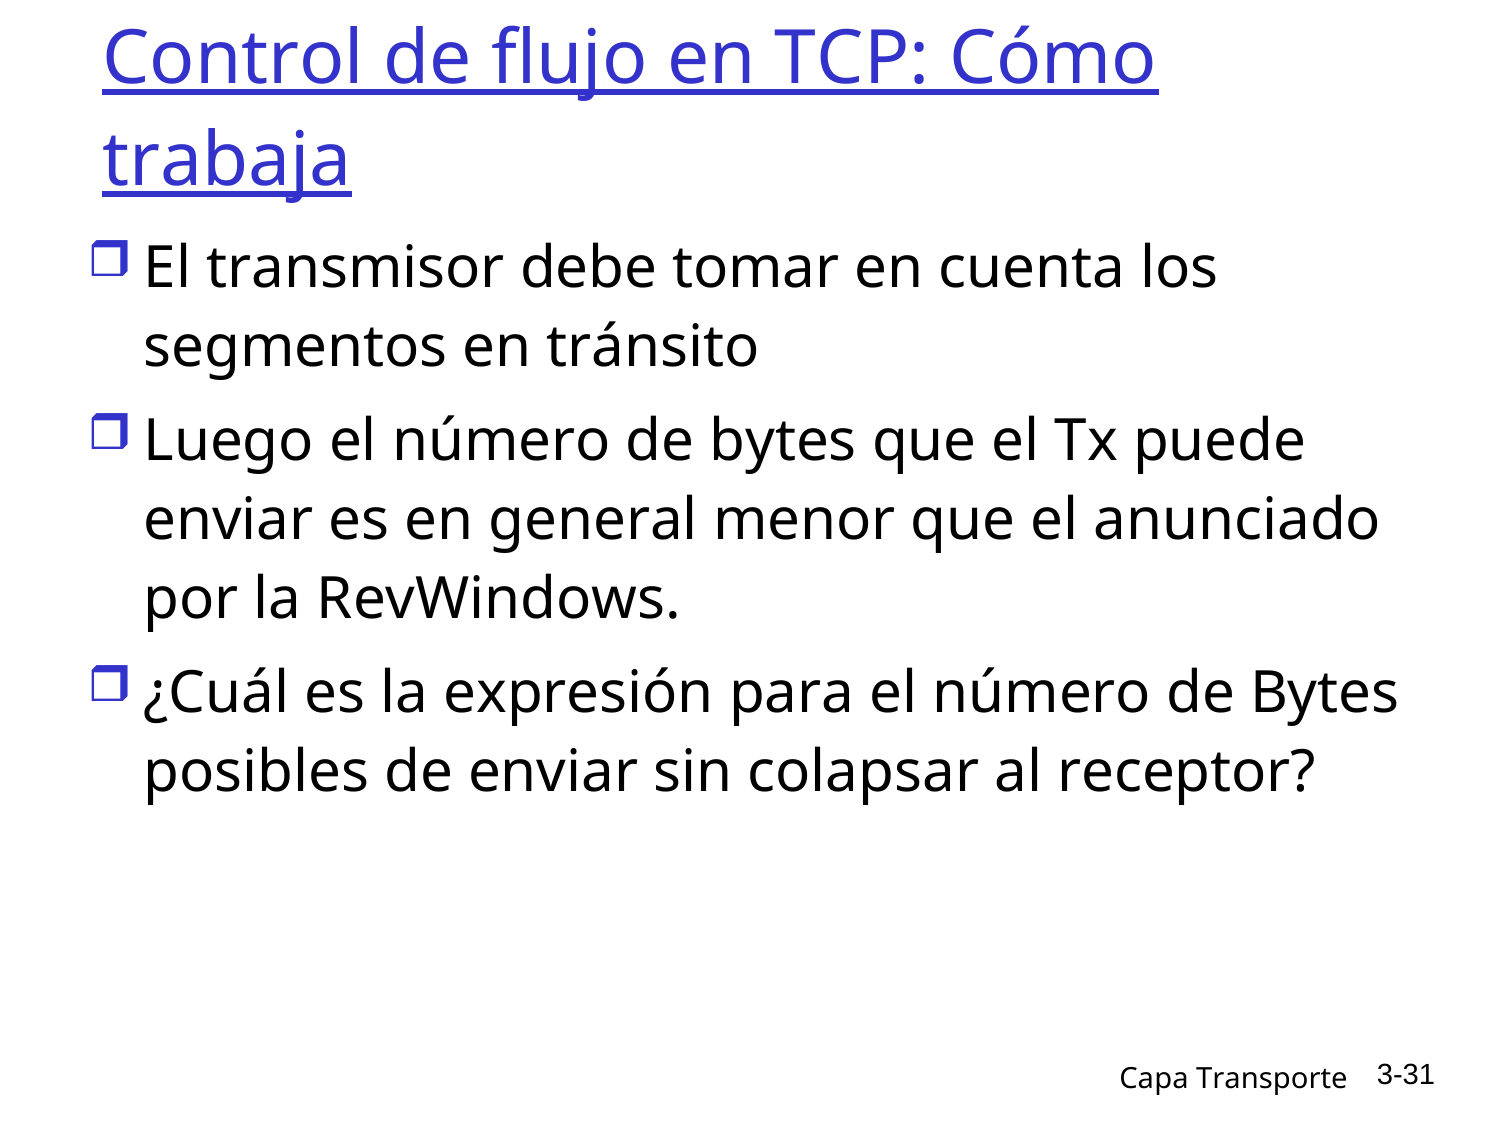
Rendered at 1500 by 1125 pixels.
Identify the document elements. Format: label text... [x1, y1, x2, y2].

list El transmisor debe tomar en cuenta los segmentos en tránsito Luego el número de bytes que el Tx puede enviar es en general menor que el anunciado por la RevWindows. ¿Cuál es la expresión para el número de Bytes posibles de enviar sin colapsar al receptor? [87, 224, 1426, 968]
title Control de flujo en TCP: Cómo trabaja [87, 10, 1426, 201]
